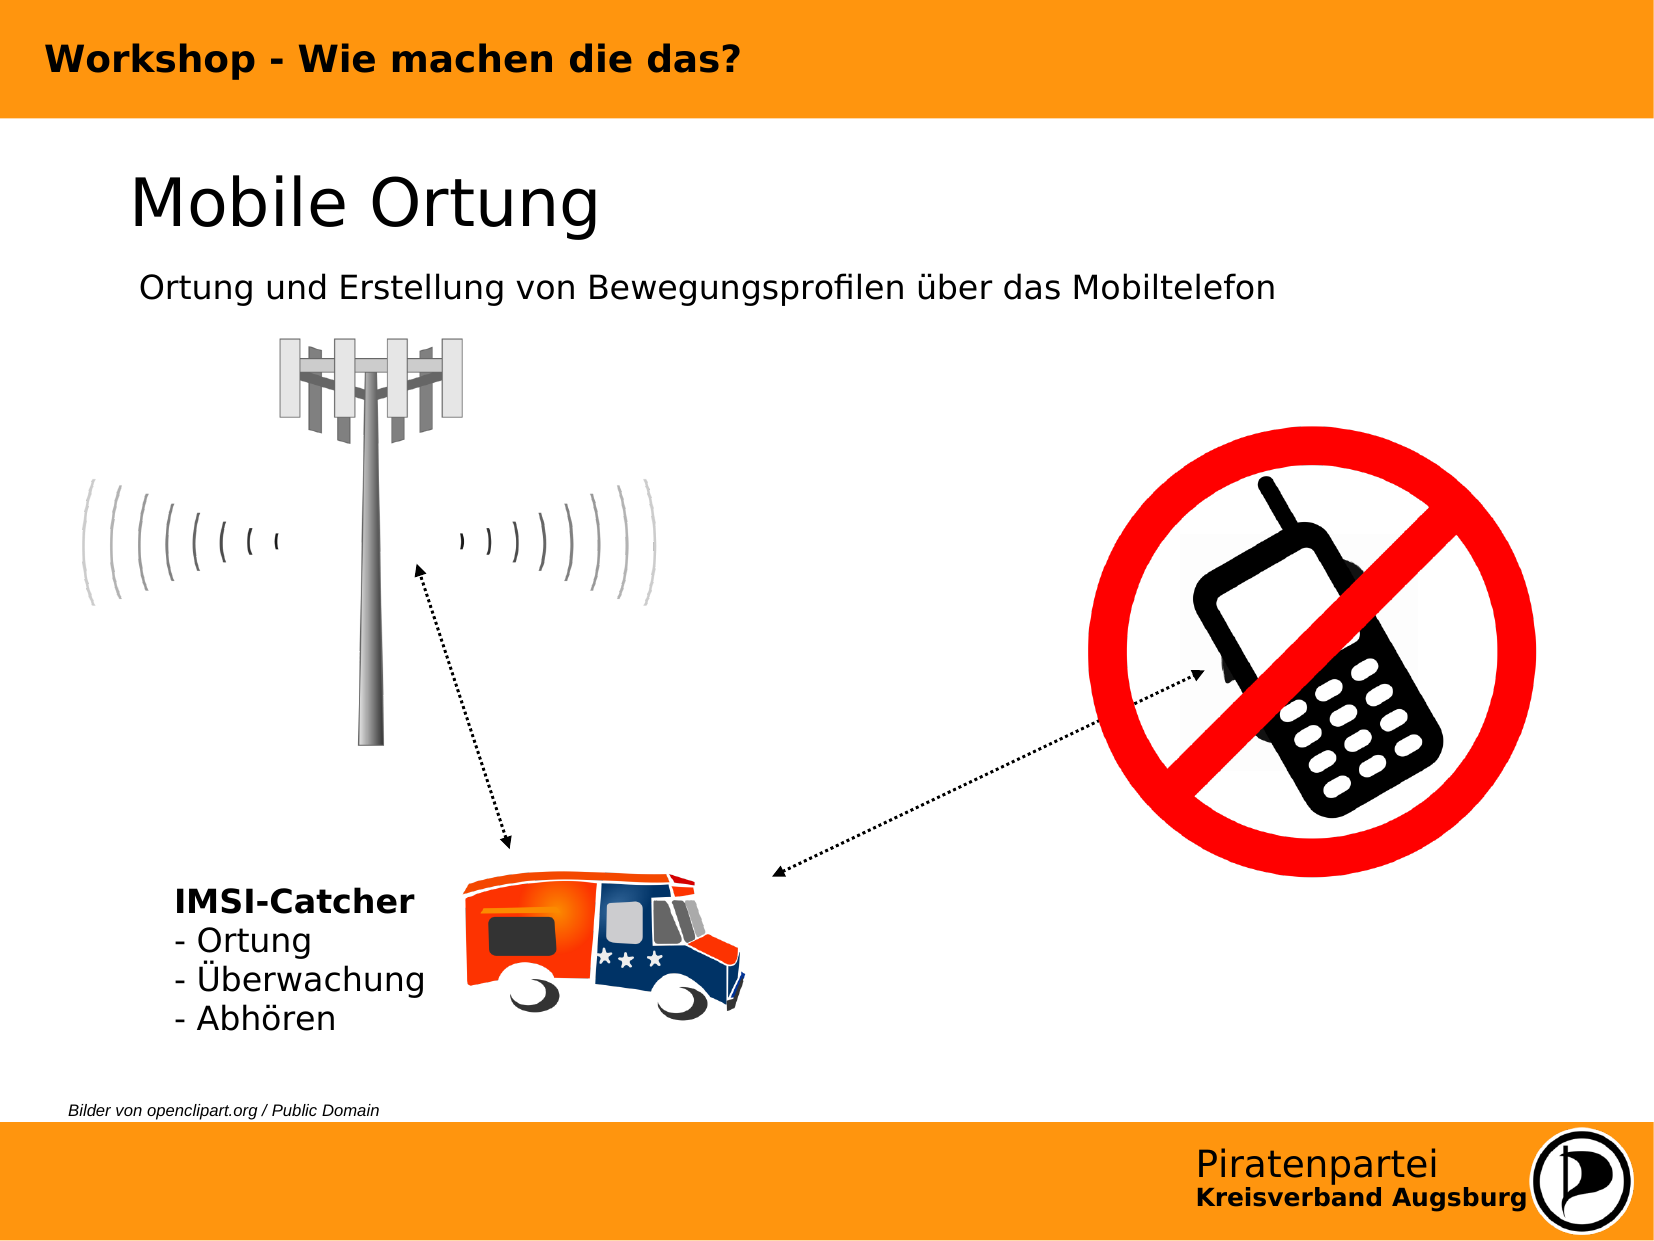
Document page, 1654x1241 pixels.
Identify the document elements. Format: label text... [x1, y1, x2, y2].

picture [1529, 1127, 1634, 1235]
text_box Mobile Ortung [115, 155, 1560, 248]
picture [1076, 414, 1549, 888]
picture [0, 250, 809, 1084]
text_box Ortung und Erstellung von Bewegungsprofilen über das Mobiltelefon [761, 259, 1506, 318]
text_box Bilder von openclipart.org / Public Domain [53, 1092, 395, 1127]
text_box Workshop - Wie machen die das? [29, 29, 1329, 88]
text_box IMSI-Catcher - Ortung - Überwachung - Abhören [159, 874, 541, 1121]
